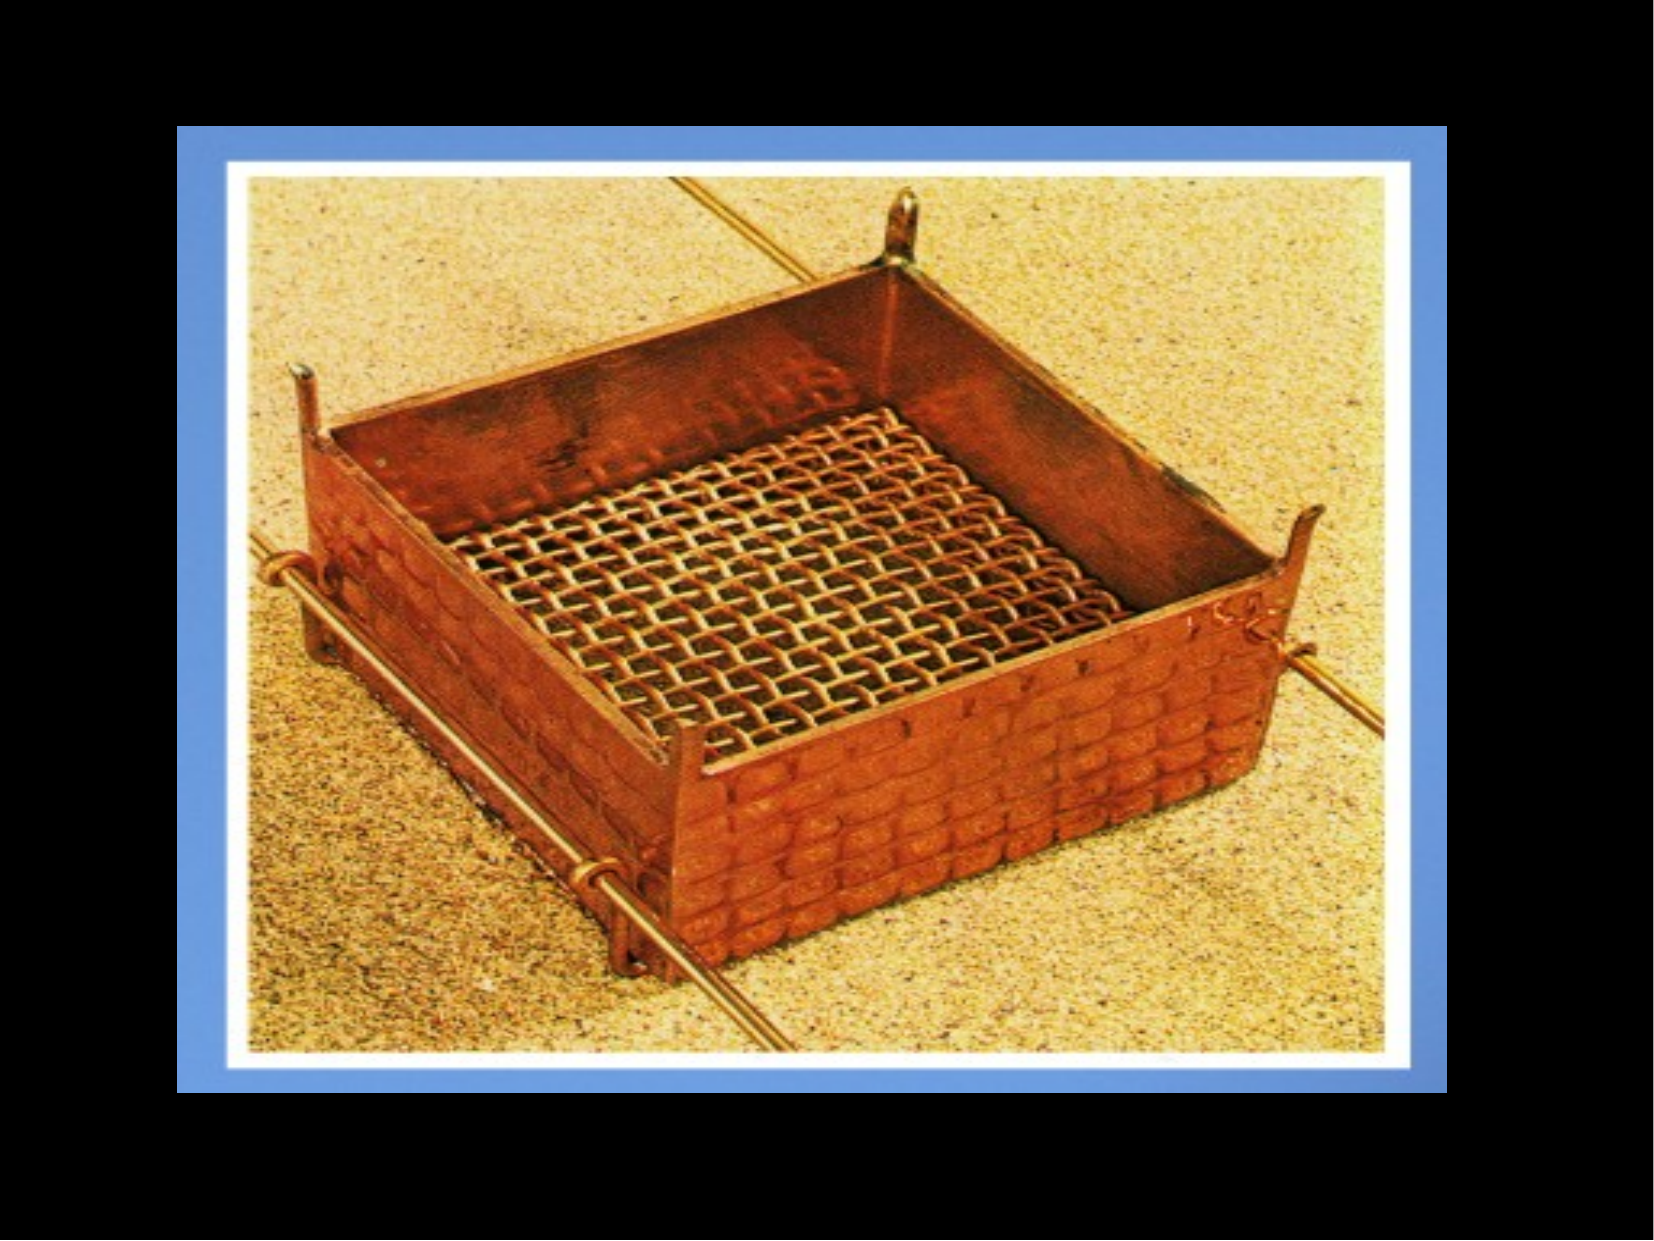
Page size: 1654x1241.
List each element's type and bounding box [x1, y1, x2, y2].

picture [177, 126, 1447, 1093]
